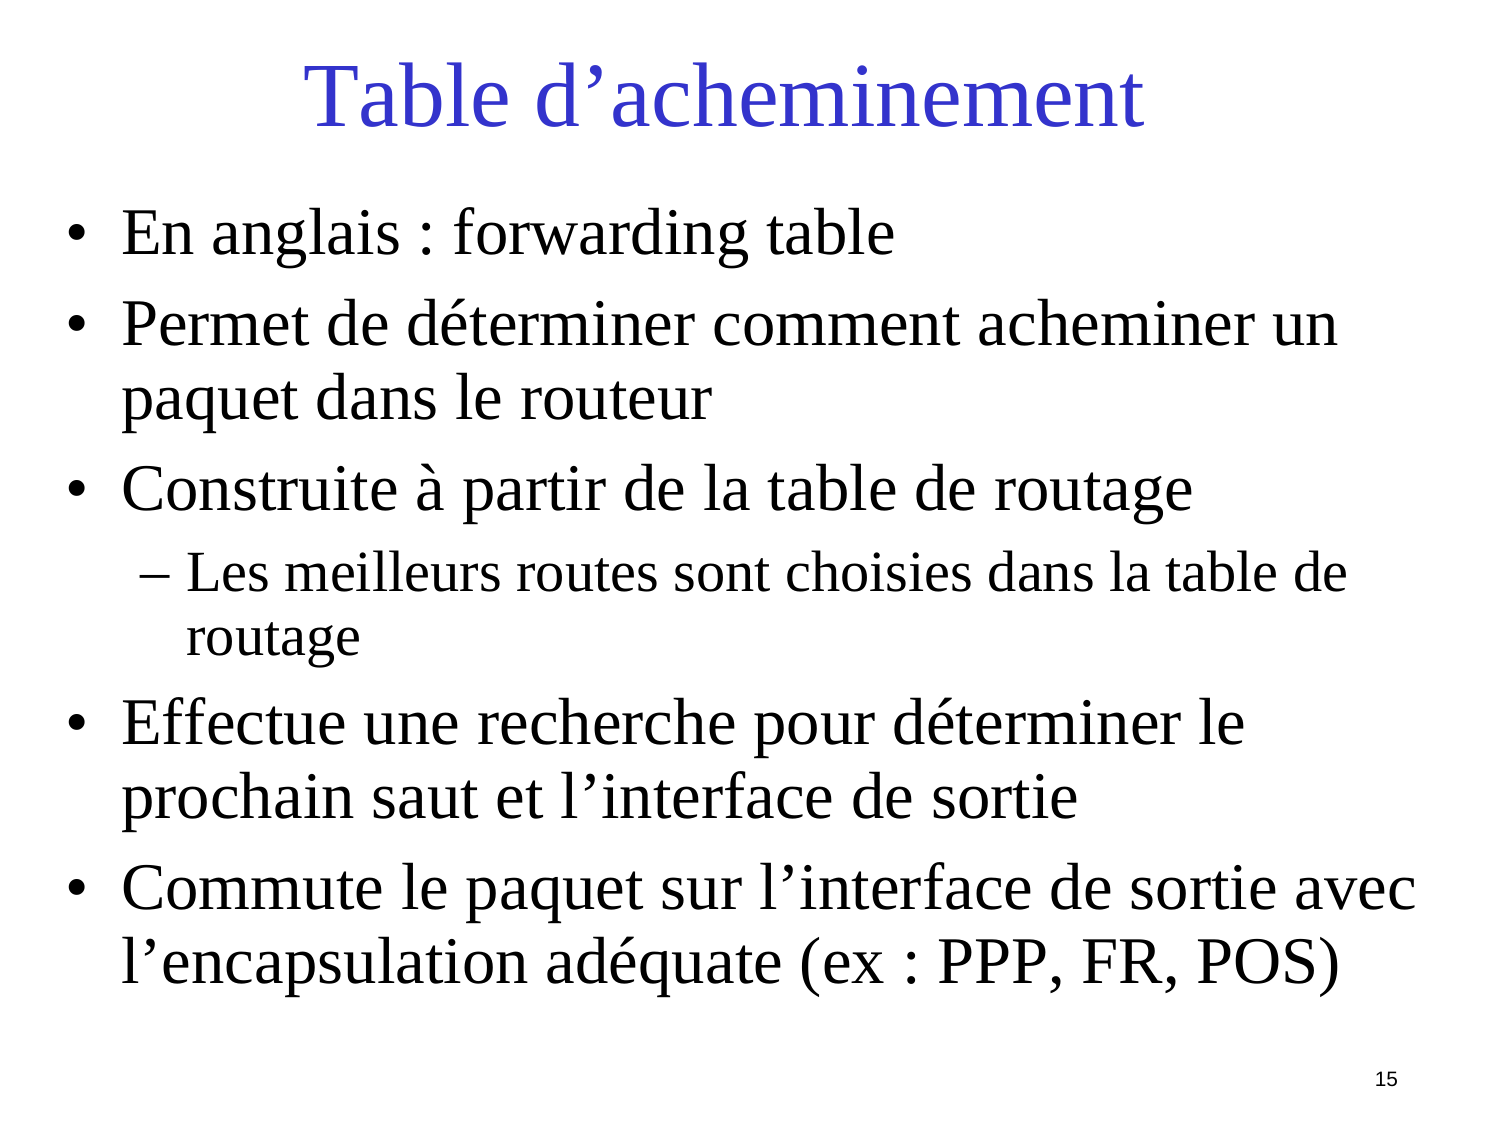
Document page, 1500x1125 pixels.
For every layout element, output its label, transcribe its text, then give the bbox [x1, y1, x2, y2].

list En anglais : forwarding table Permet de déterminer comment acheminer un paquet dans le routeur Construite à partir de la table de routage Les meilleurs routes sont choisies dans la table de routage Effectue une recherche pour déterminer le prochain saut et l’interface de sortie Commute le paquet sur l’interface de sortie avec l’encapsulation adéquate (ex : PPP, FR, POS) [49, 187, 1438, 1064]
title Table d’acheminement [87, 37, 1363, 187]
